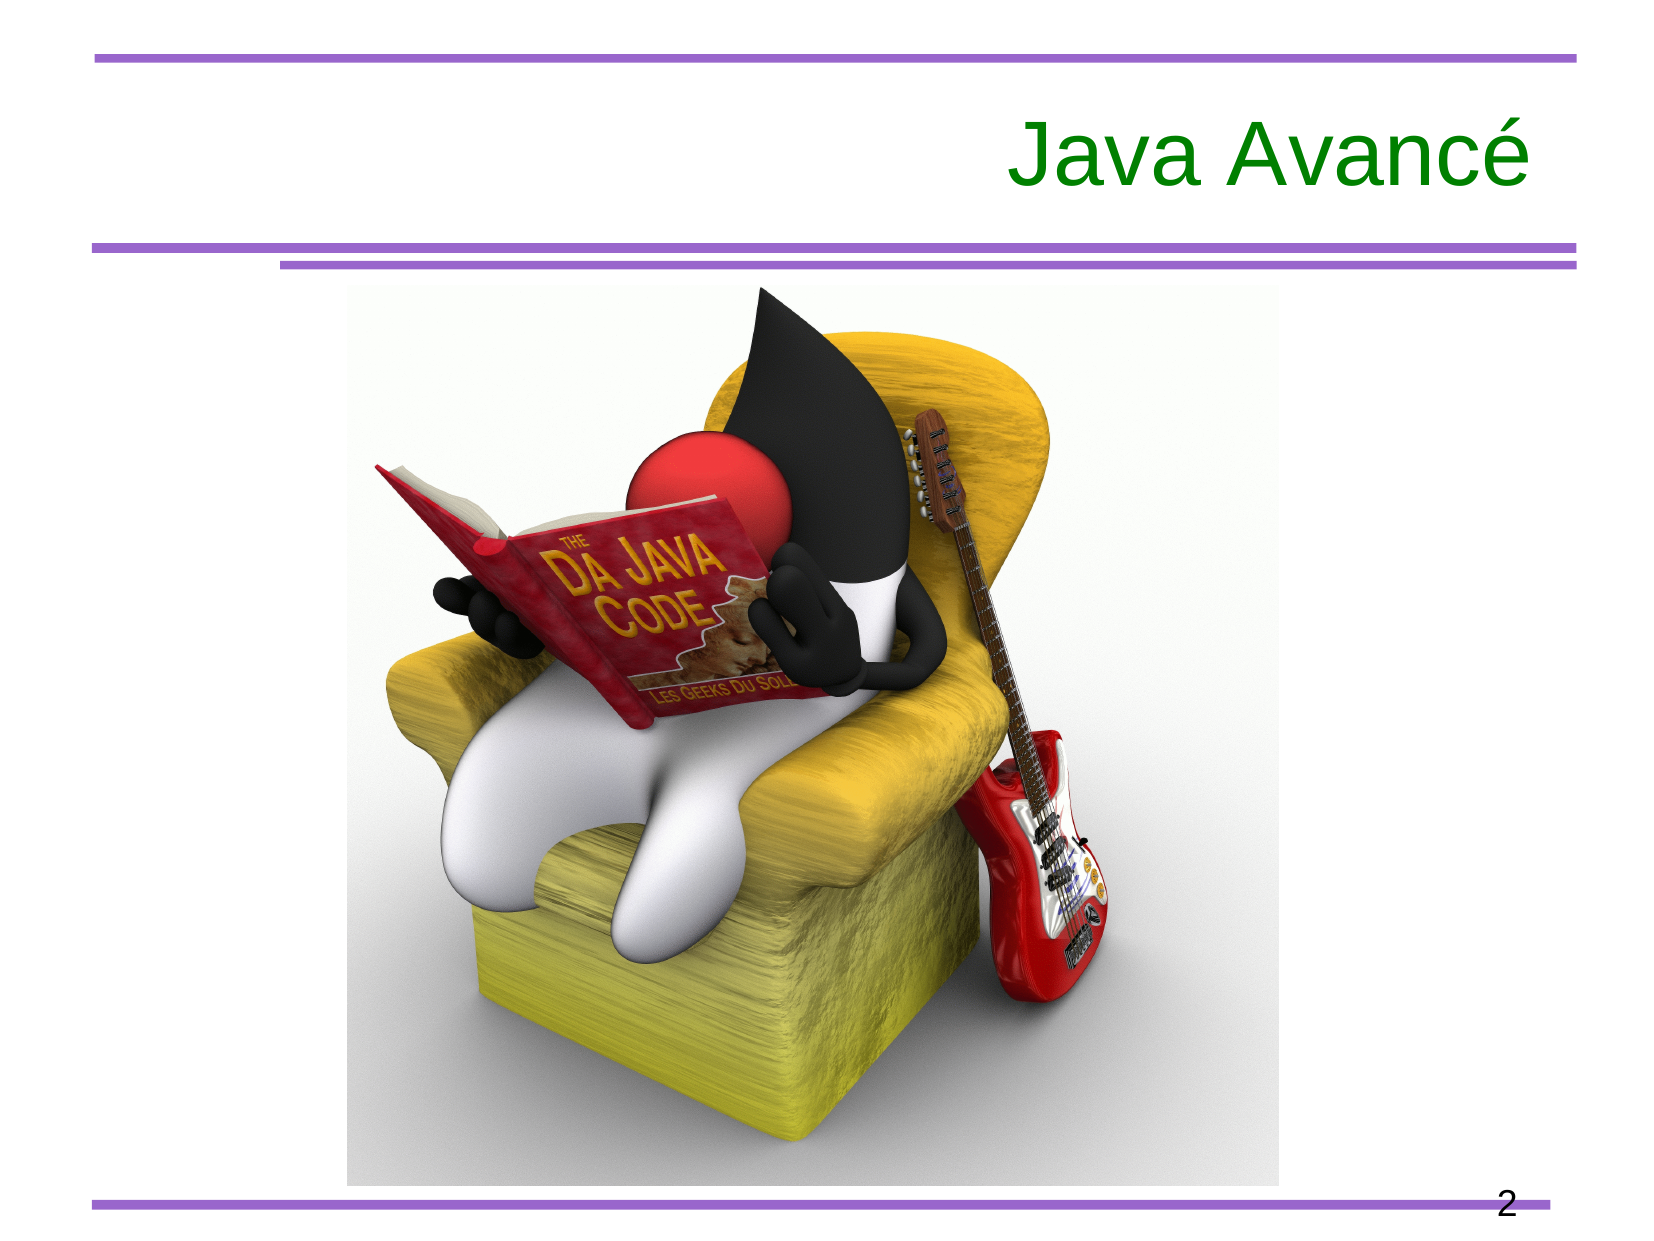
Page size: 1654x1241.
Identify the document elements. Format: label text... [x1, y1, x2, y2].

title Java Avancé [121, 49, 1534, 257]
picture [347, 285, 1279, 1186]
